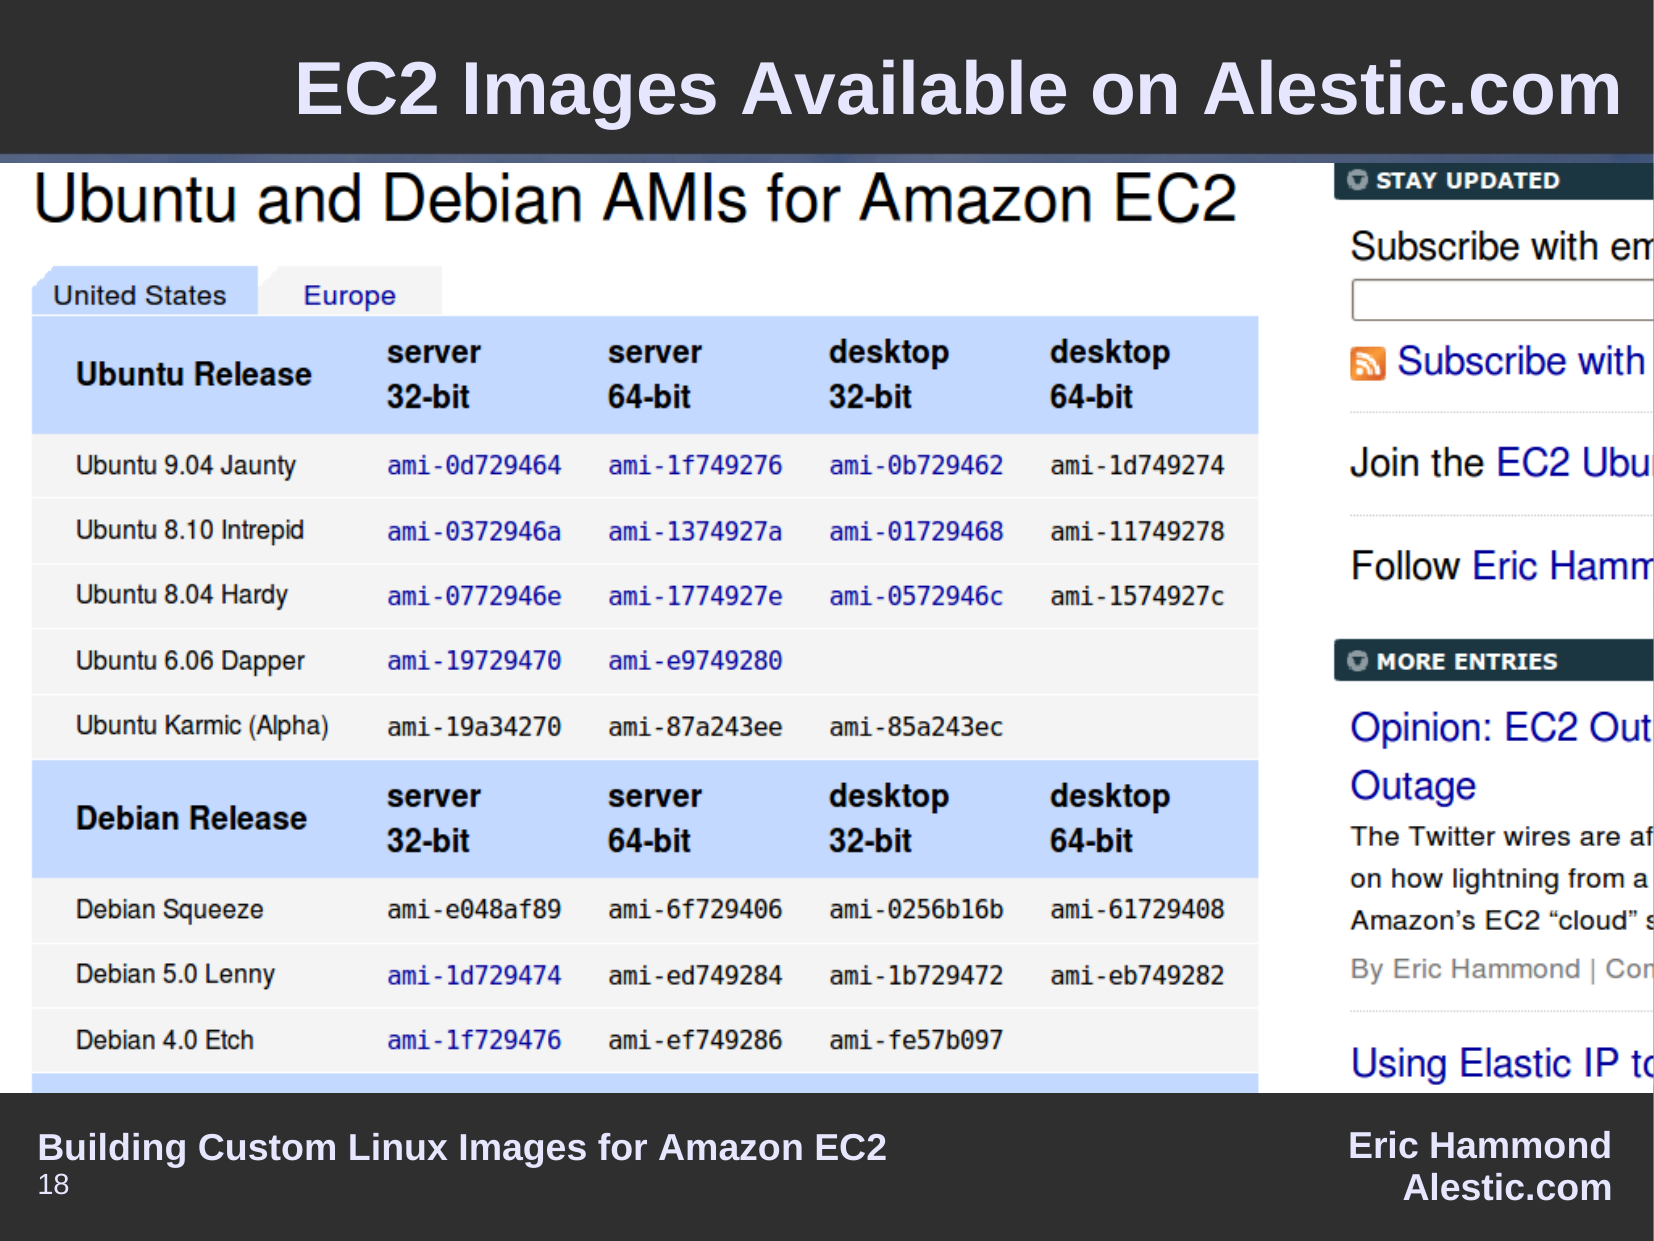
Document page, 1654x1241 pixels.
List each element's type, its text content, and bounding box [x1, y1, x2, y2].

picture [0, 0, 1654, 1241]
title EC2 Images Available on Alestic.com [29, 29, 1625, 148]
title Eric Hammond Alestic.com [1299, 1092, 1613, 1241]
